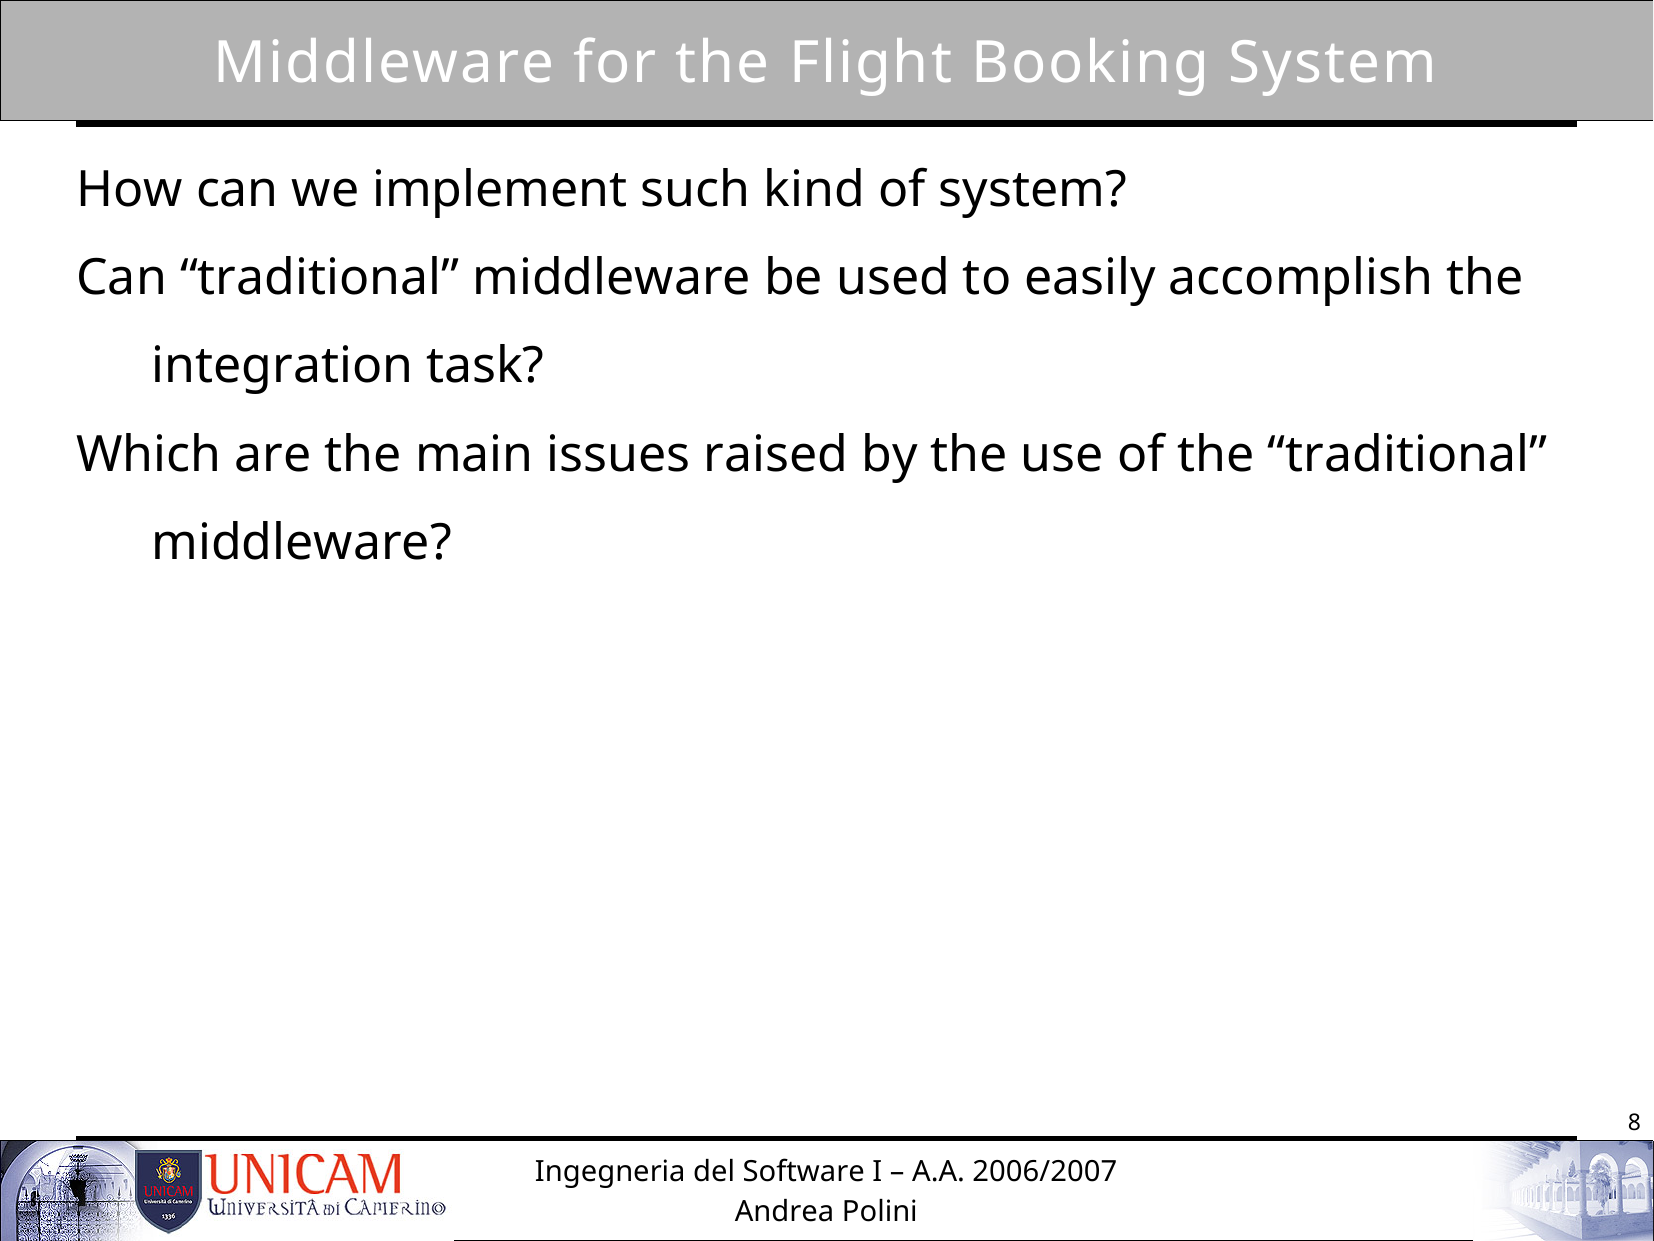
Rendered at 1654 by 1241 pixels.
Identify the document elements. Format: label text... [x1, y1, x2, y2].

picture [1473, 1141, 1654, 1241]
list How can we implement such kind of system? Can “traditional” middleware be used to easily accomplish the integration task? Which are the main issues raised by the use of the “traditional” middleware? [76, 152, 1577, 671]
picture [0, 1141, 454, 1241]
title Middleware for the Flight Booking System [0, 0, 1653, 121]
